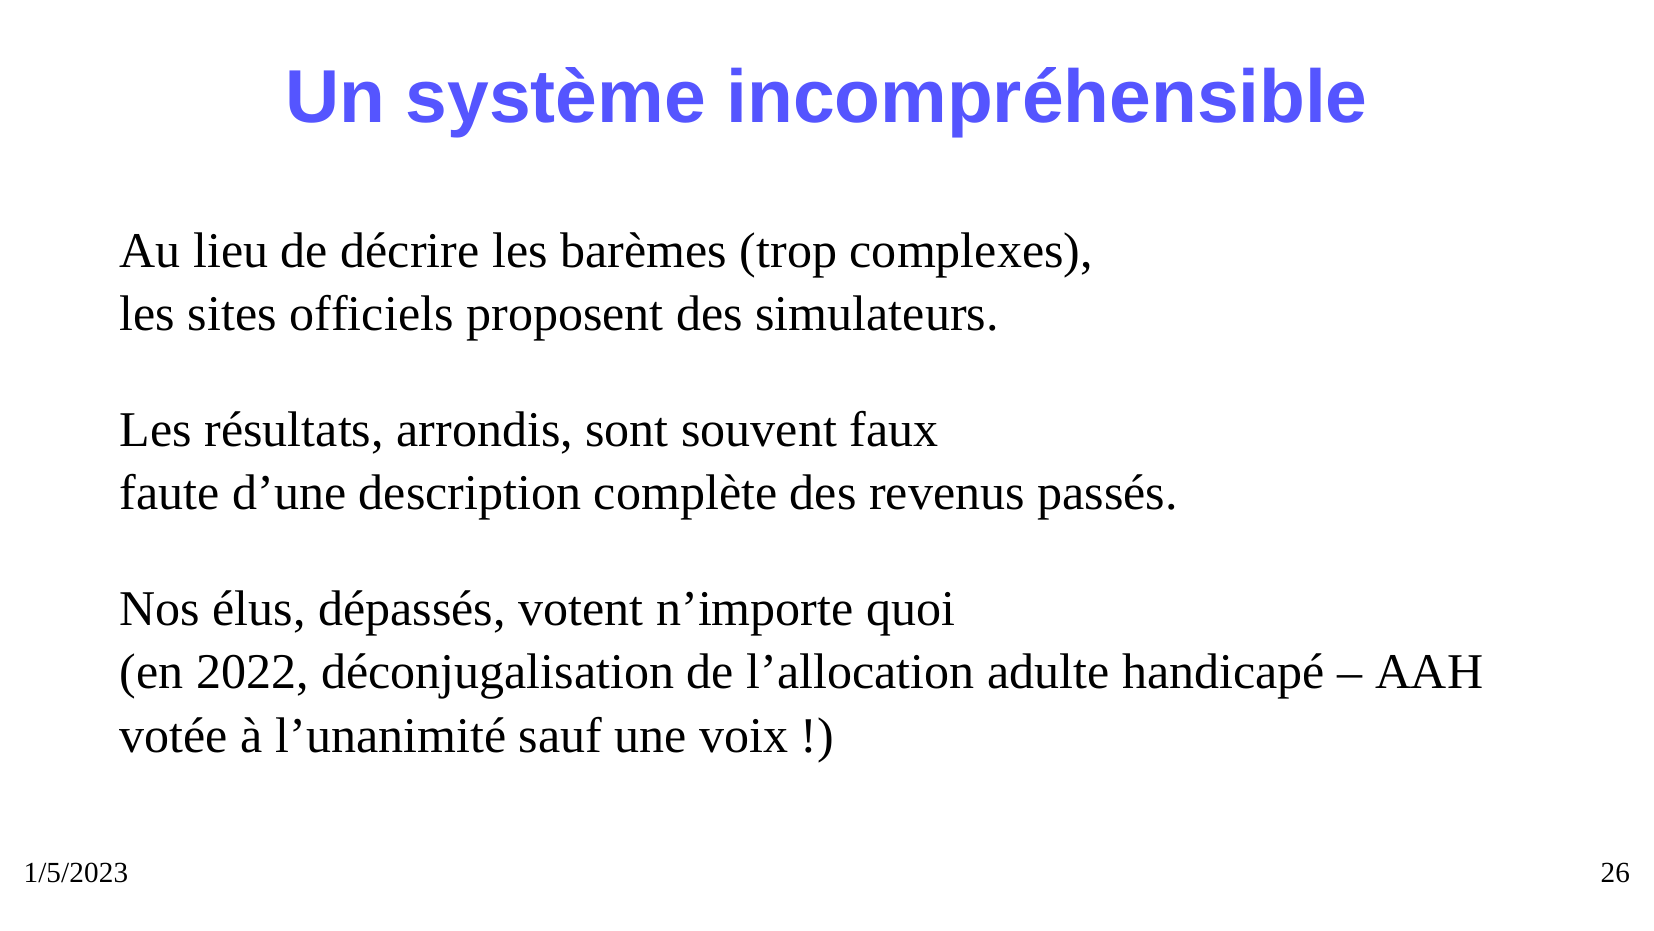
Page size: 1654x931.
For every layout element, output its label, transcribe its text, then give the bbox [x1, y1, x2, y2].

text_box Au lieu de décrire les barèmes (trop complexes), les sites officiels proposent des simulateurs. Les résultats, arrondis, sont souvent faux faute d’une description complète des revenus passés. Nos élus, dépassés, votent n’importe quoi (en 2022, déconjugalisation de l’allocation adulte handicapé – AAH votée à l’unanimité sauf une voix !) [119, 214, 1534, 764]
title Un système incompréhensible [82, 37, 1571, 156]
